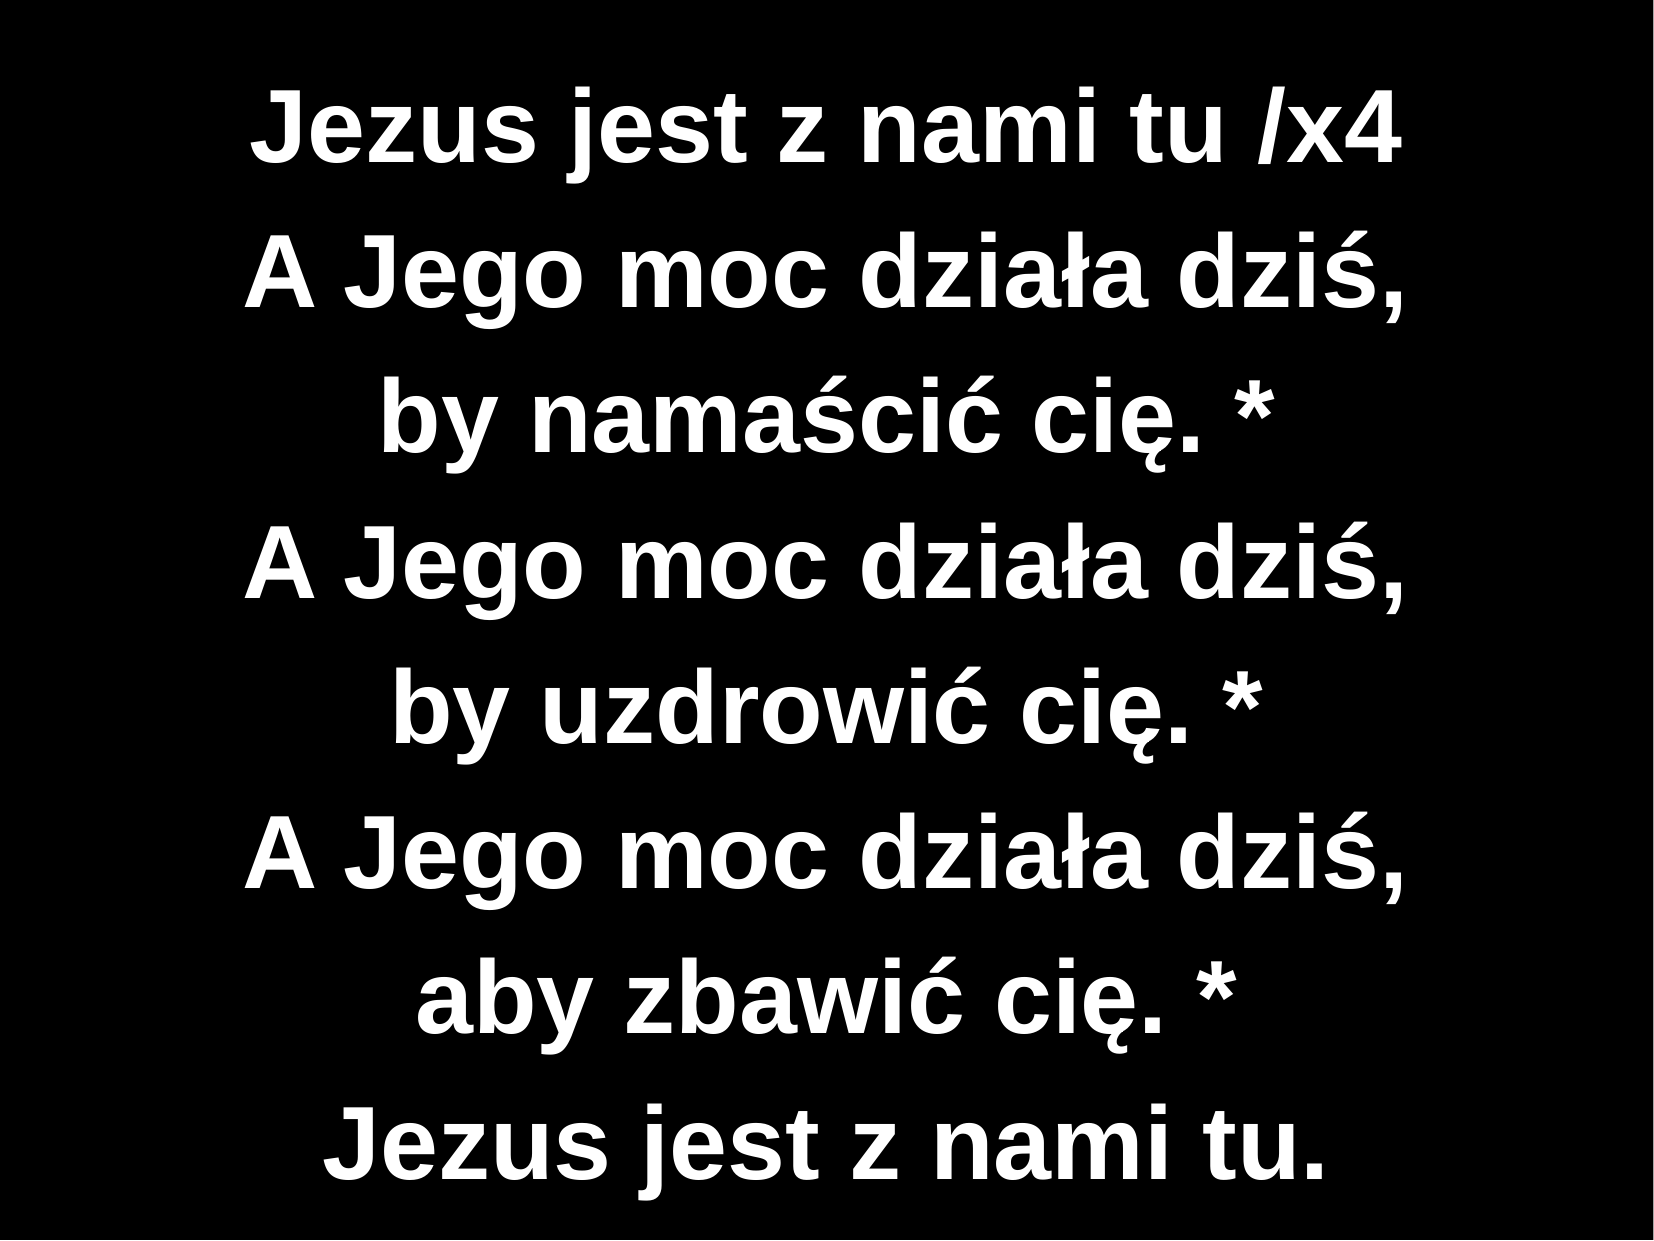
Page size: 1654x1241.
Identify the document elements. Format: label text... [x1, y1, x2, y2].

subtitle Jezus jest z nami tu /x4 A Jego moc działa dziś, by namaścić cię. * A Jego moc działa dziś, by uzdrowić cię. * A Jego moc działa dziś, aby zbawić cię. * Jezus jest z nami tu. [0, 0, 1654, 1241]
